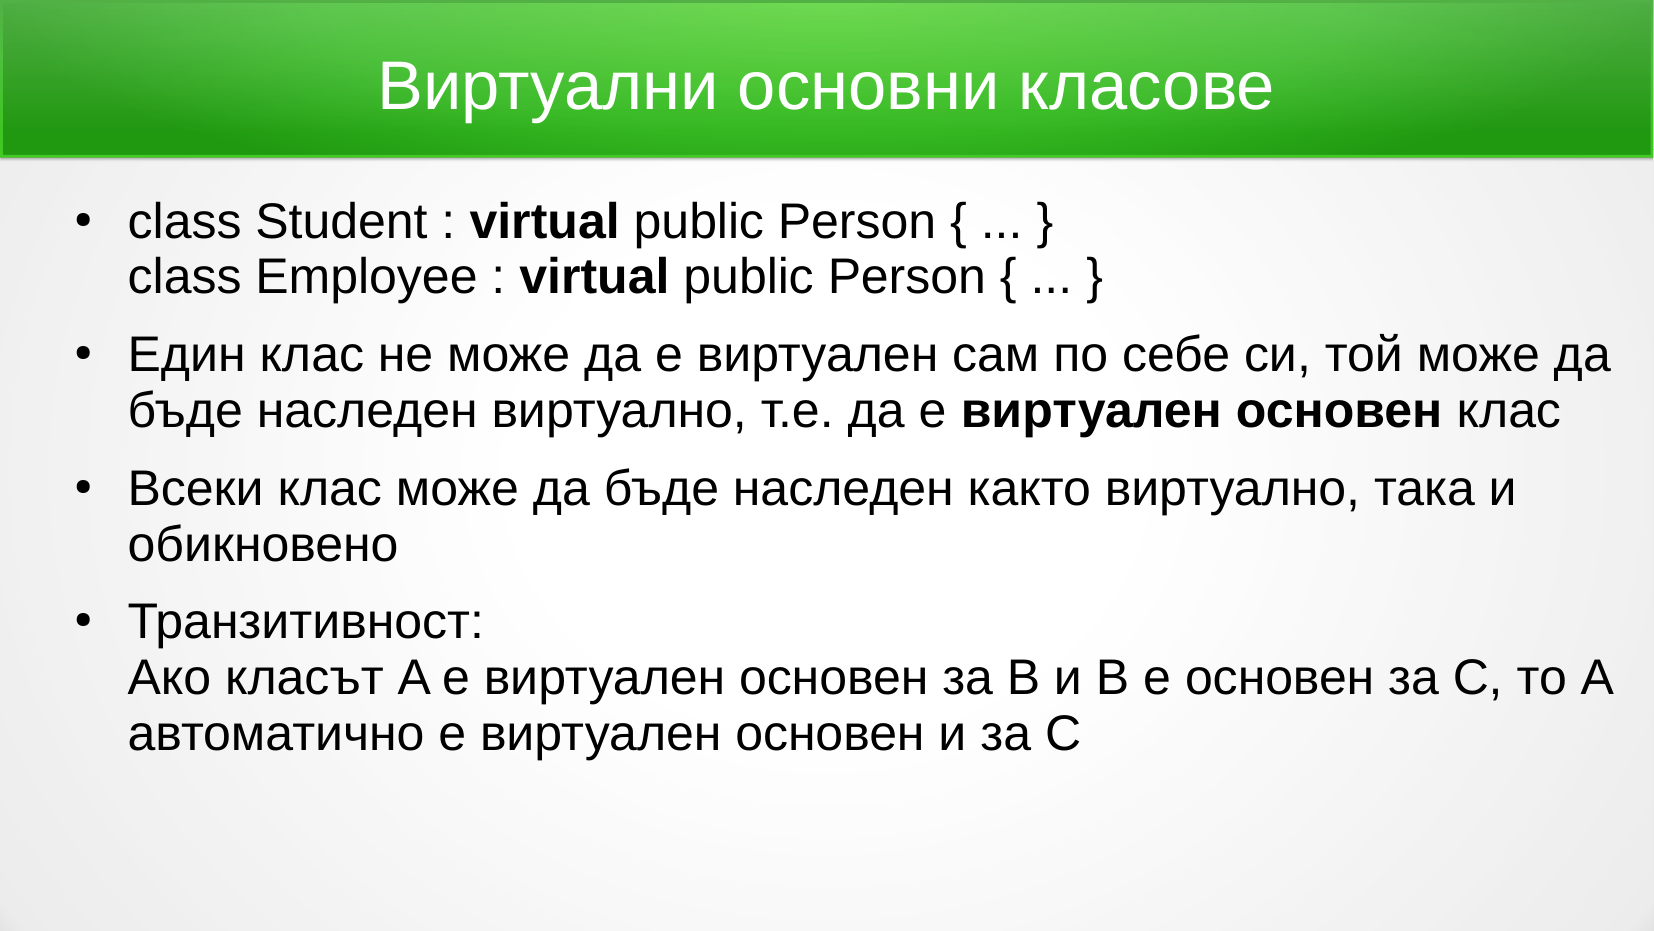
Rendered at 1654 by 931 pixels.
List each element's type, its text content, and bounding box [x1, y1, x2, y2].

title Виртуални основни класове [82, 37, 1571, 135]
list class Student : virtual public Person { ... } class Employee : virtual public Person { ... } Един клас не може да е виртуален сам по себе си, той може да бъде наследен виртуално, т.е. да е виртуален основен клас Всеки клас може да бъде наследен както виртуално, така и обикновено Транзитивност: Ако класът A е виртуален основен за B и B е основен за C, то A автоматично е виртуален основен и за C [56, 192, 1619, 898]
